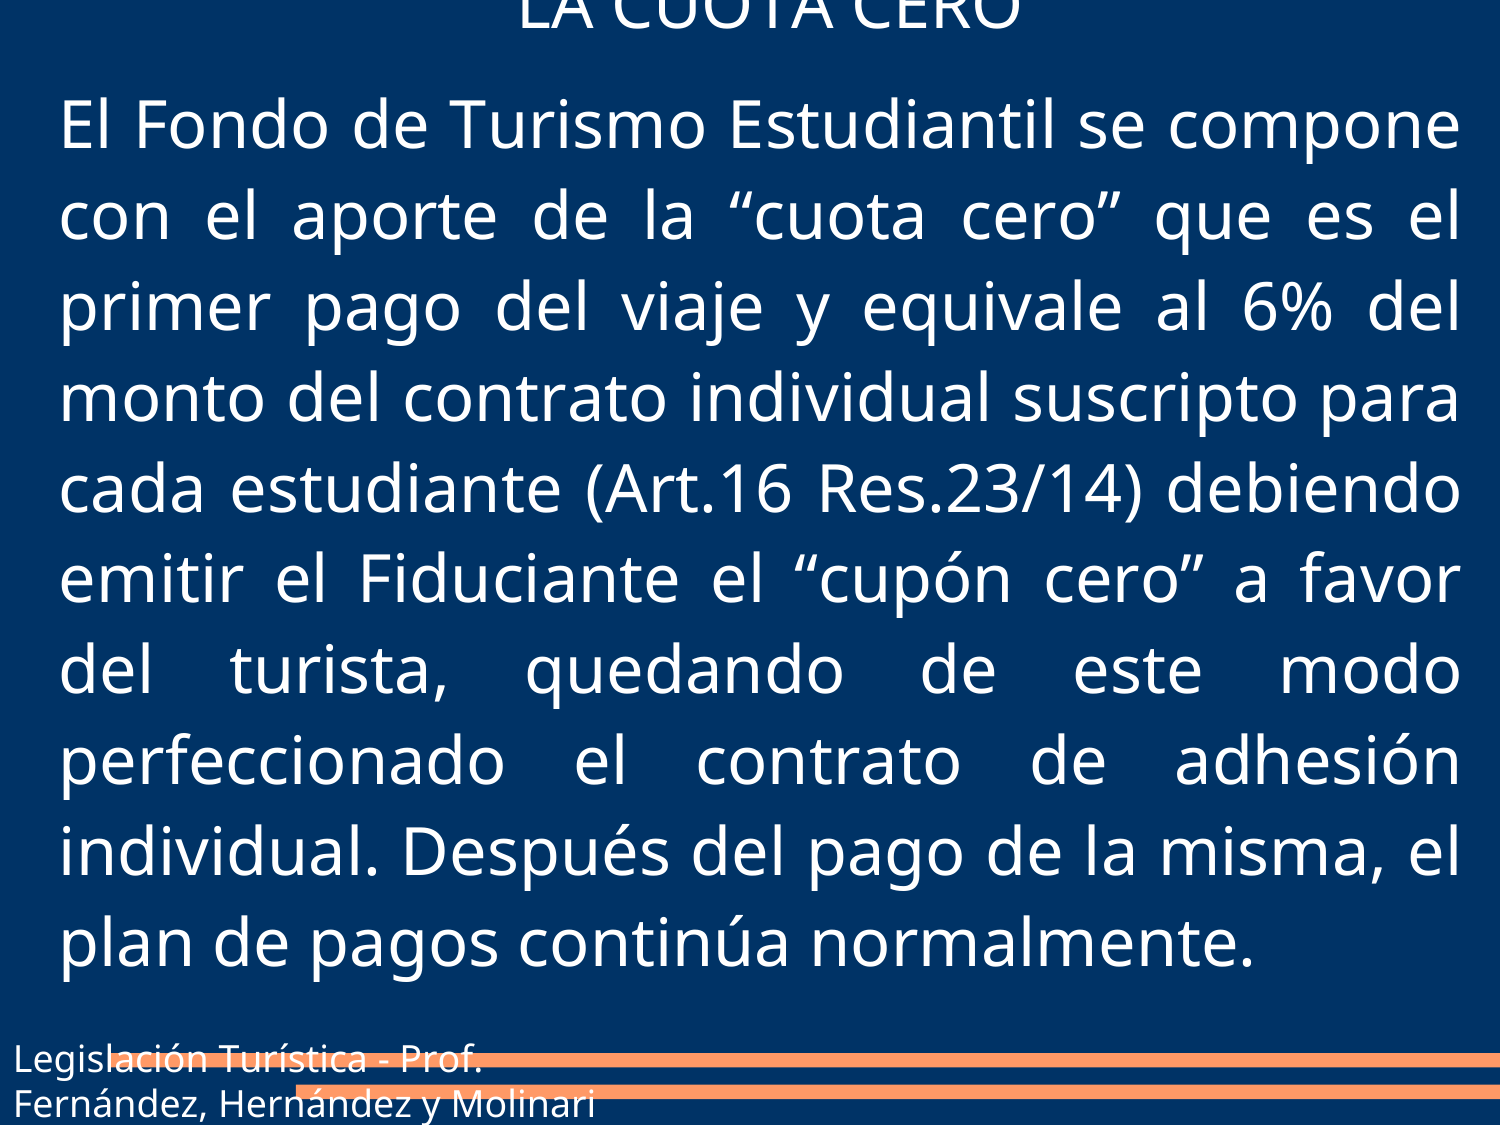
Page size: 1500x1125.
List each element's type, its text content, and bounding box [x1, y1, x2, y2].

footer Legislación Turística - Prof. Fernández, Hernández y Molinari [0, 1027, 697, 1077]
subtitle LA CUOTA CERO El Fondo de Turismo Estudiantil se compone con el aporte de la “cuota cero” que es el primer pago del viaje y equivale al 6% del monto del contrato individual suscripto para cada estudiante (Art.16 Res.23/14) debiendo emitir el Fiduciante el “cupón cero” a favor del turista, quedando de este modo perfeccionado el contrato de adhesión individual. Después del pago de la misma, el plan de pagos continúa normalmente. [59, 0, 1465, 1067]
